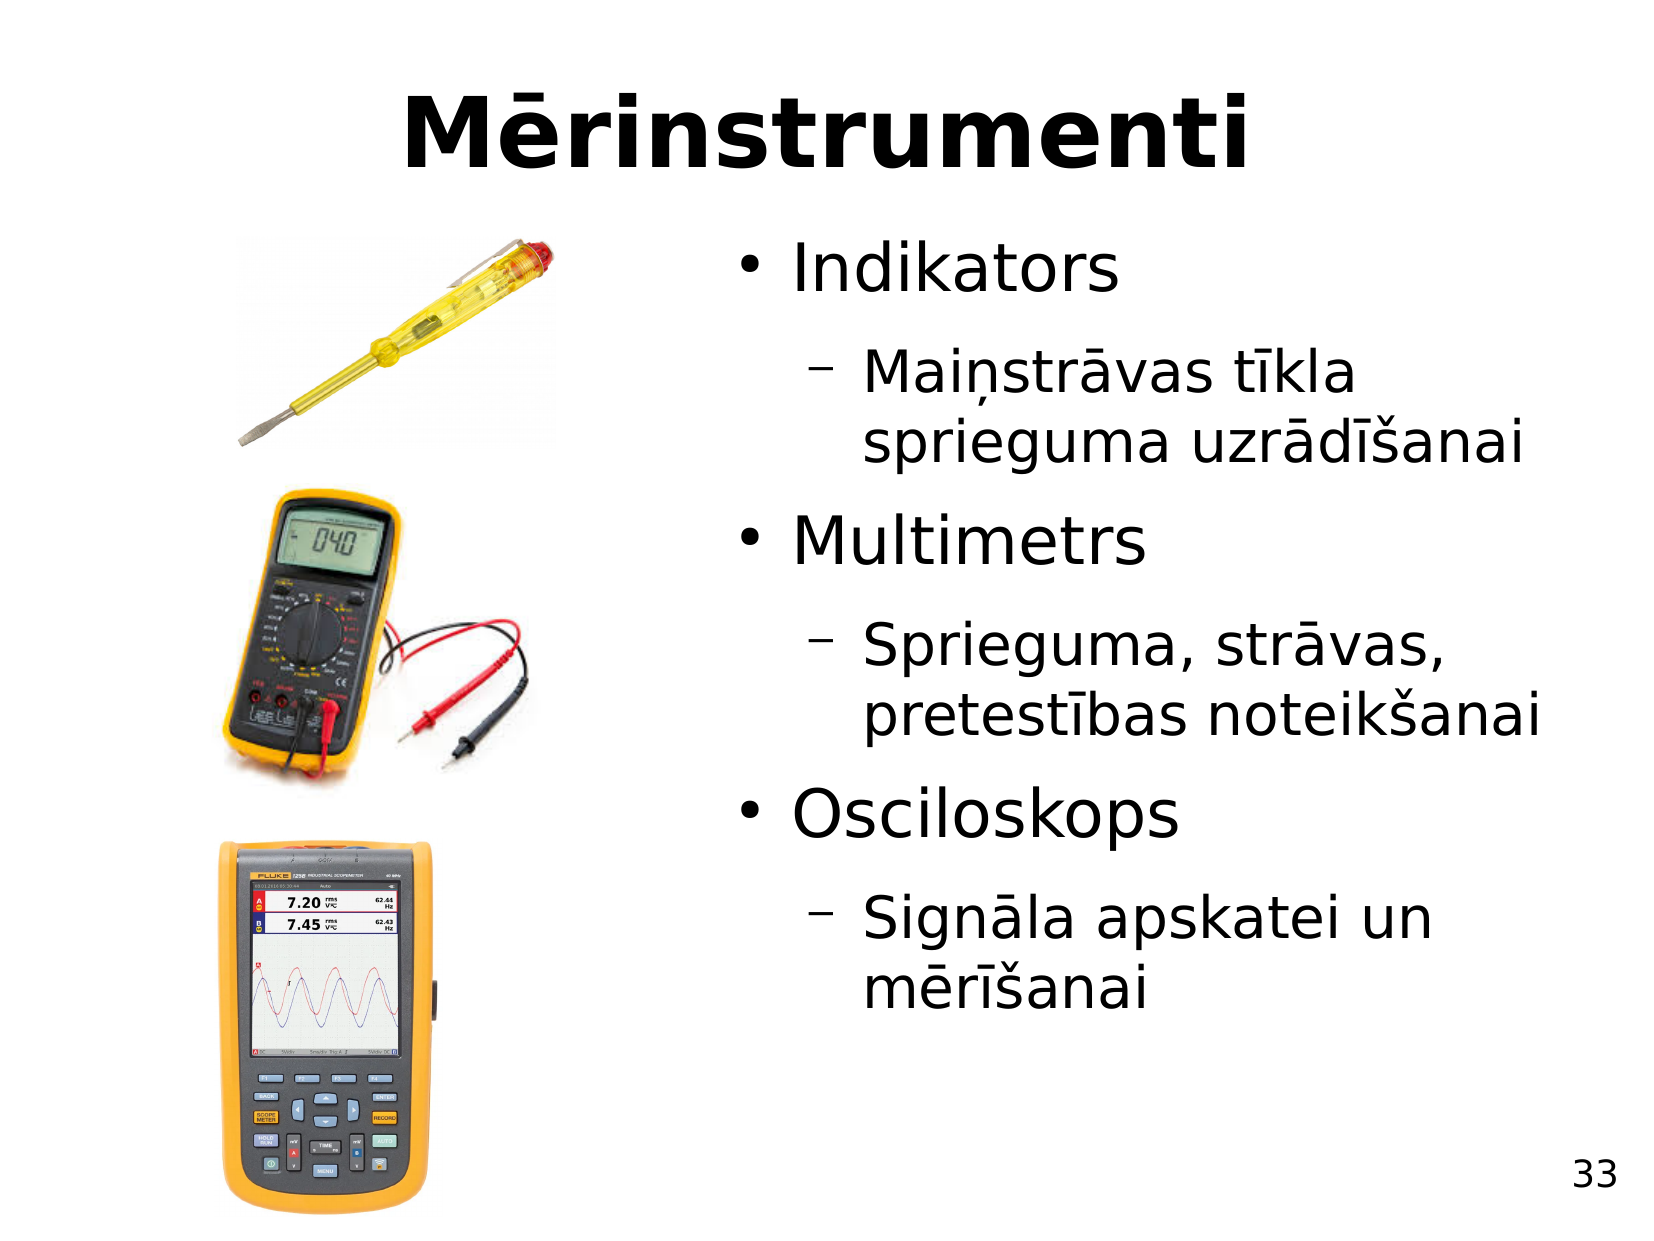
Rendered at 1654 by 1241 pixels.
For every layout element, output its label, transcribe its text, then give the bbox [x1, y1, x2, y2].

picture [214, 838, 443, 1217]
title Mērinstrumenti [82, 49, 1571, 196]
list Indikators Maiņstrāvas tīkla sprieguma uzrādīšanai Multimetrs Sprieguma, strāvas, pretestības noteikšanai Osciloskops Signāla apskatei un mērīšanai [720, 225, 1630, 1186]
picture [236, 236, 556, 449]
picture [188, 483, 544, 810]
